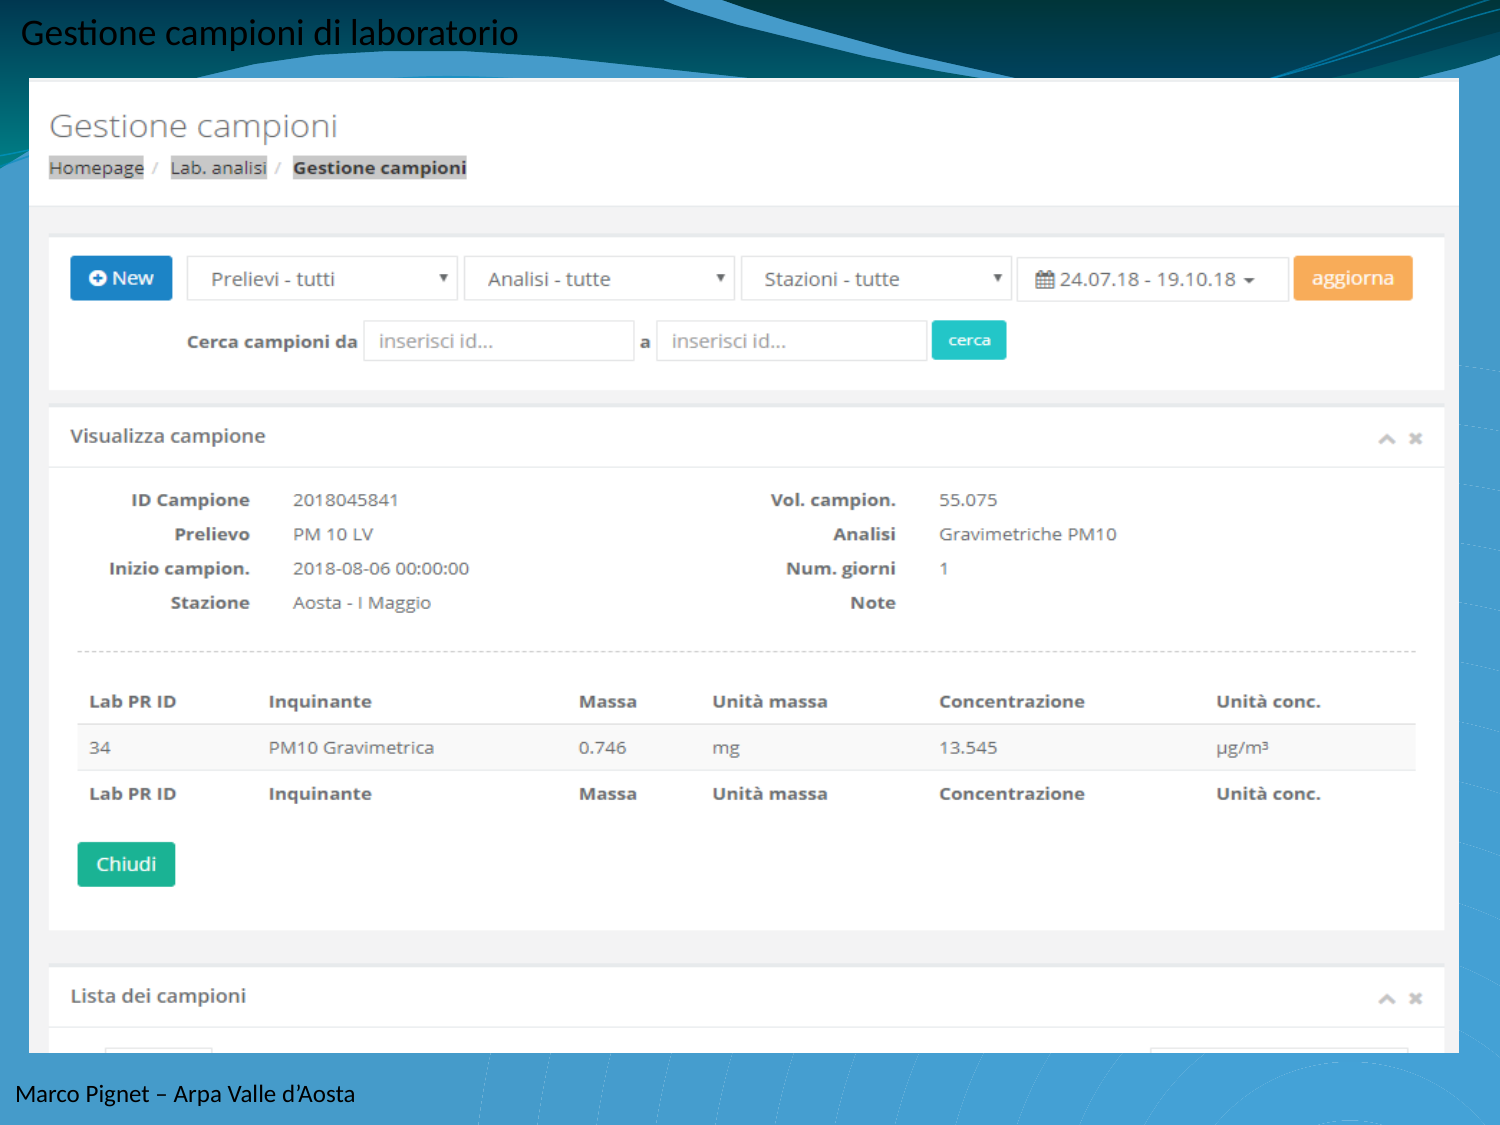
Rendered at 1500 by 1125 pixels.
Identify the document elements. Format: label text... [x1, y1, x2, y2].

text_box Marco Pignet – Arpa Valle d’Aosta [0, 1070, 745, 1116]
text_box Gestione campioni di laboratorio [5, 0, 845, 61]
picture [29, 78, 1459, 1053]
